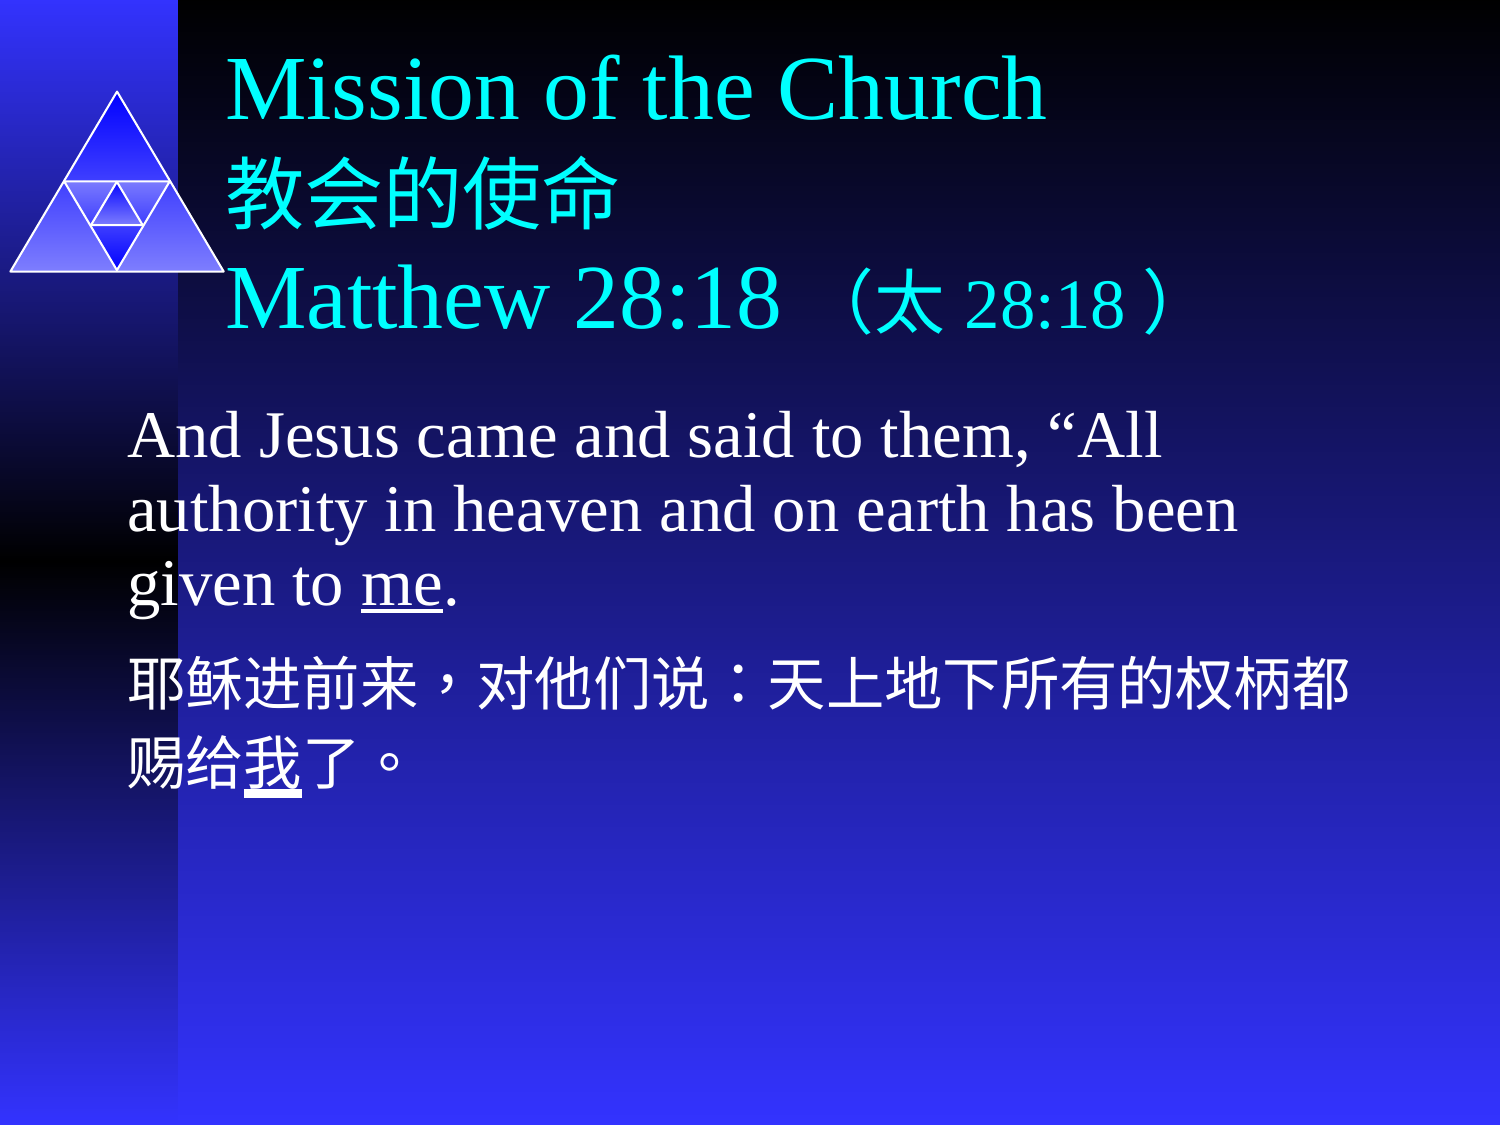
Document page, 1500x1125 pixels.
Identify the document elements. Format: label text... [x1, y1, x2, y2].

text_box And Jesus came and said to them, “All authority in heaven and on earth has been given to me. 耶稣进前来，对他们说：天上地下所有的权柄都赐给我了。 [112, 390, 1388, 825]
title Mission of the Church 教会的使命 Matthew 28:18（太28:18） [225, 33, 1463, 354]
